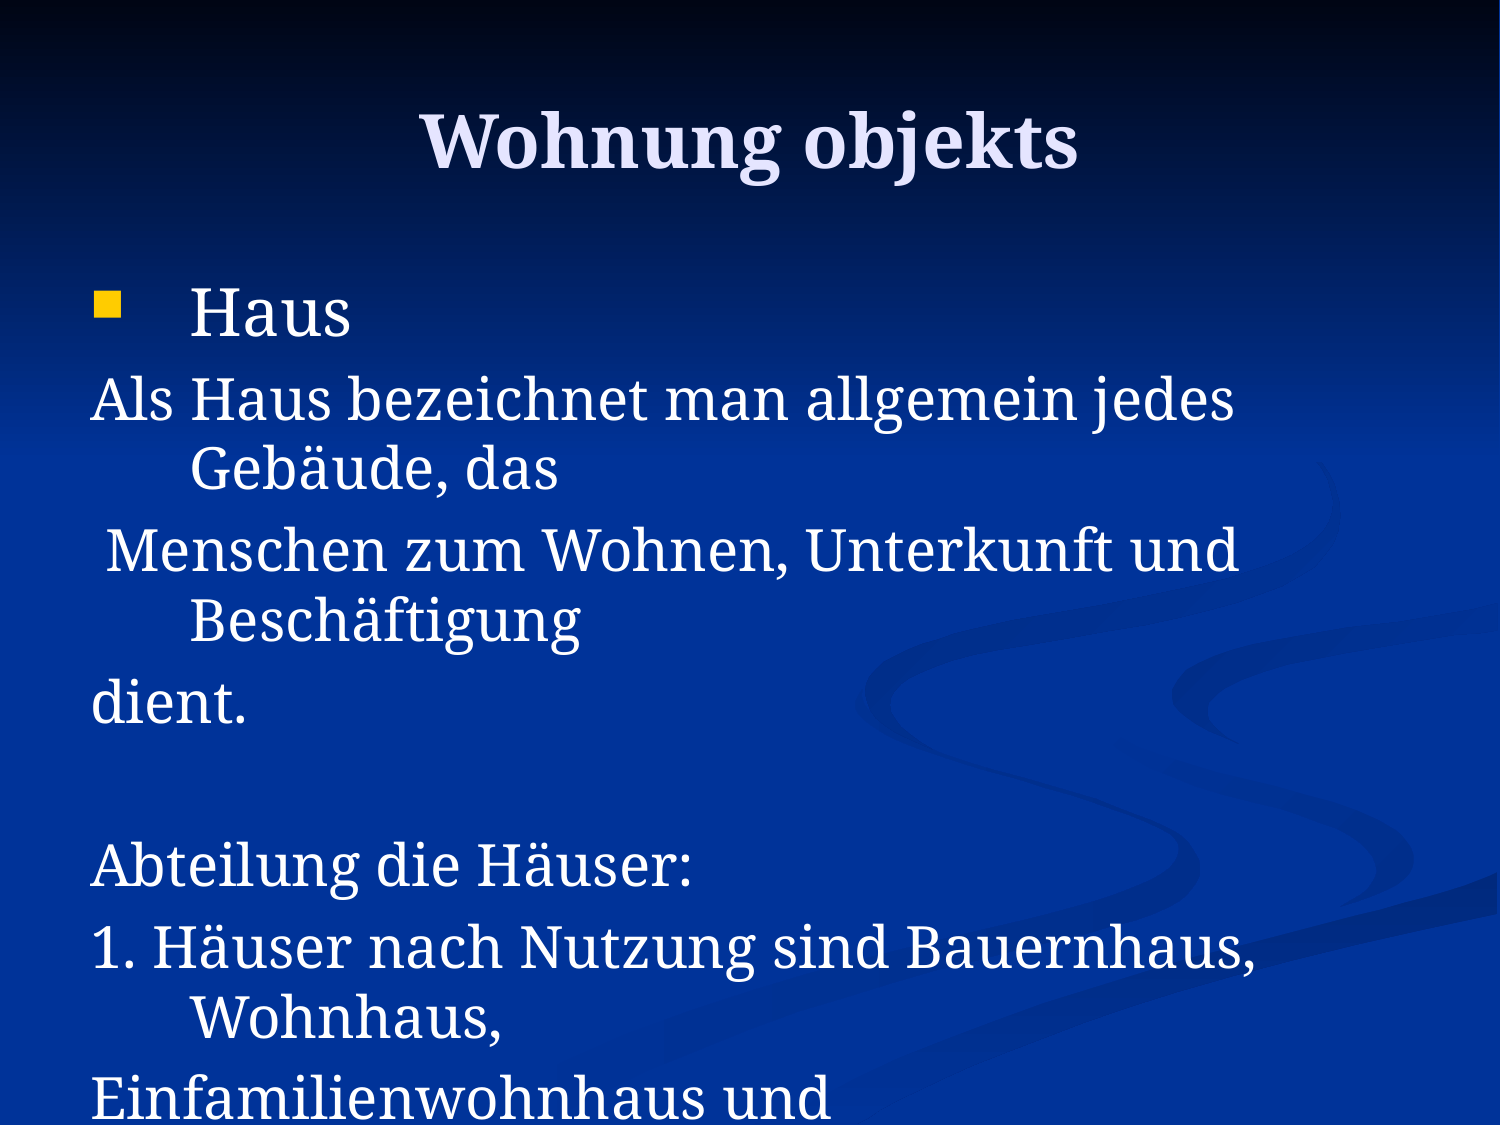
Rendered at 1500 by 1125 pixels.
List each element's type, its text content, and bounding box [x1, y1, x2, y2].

list Haus Als Haus bezeichnet man allgemein jedes Gebäude, das Menschen zum Wohnen, Unterkunft und Beschäftigung dient. Abteilung die Häuser: 1. Häuser nach Nutzung sind Bauernhaus, Wohnhaus, Einfamilienwohnhaus und Mehrfamilienwohnhaus. [75, 262, 1425, 1005]
title Wohnung objekts [75, 45, 1425, 233]
